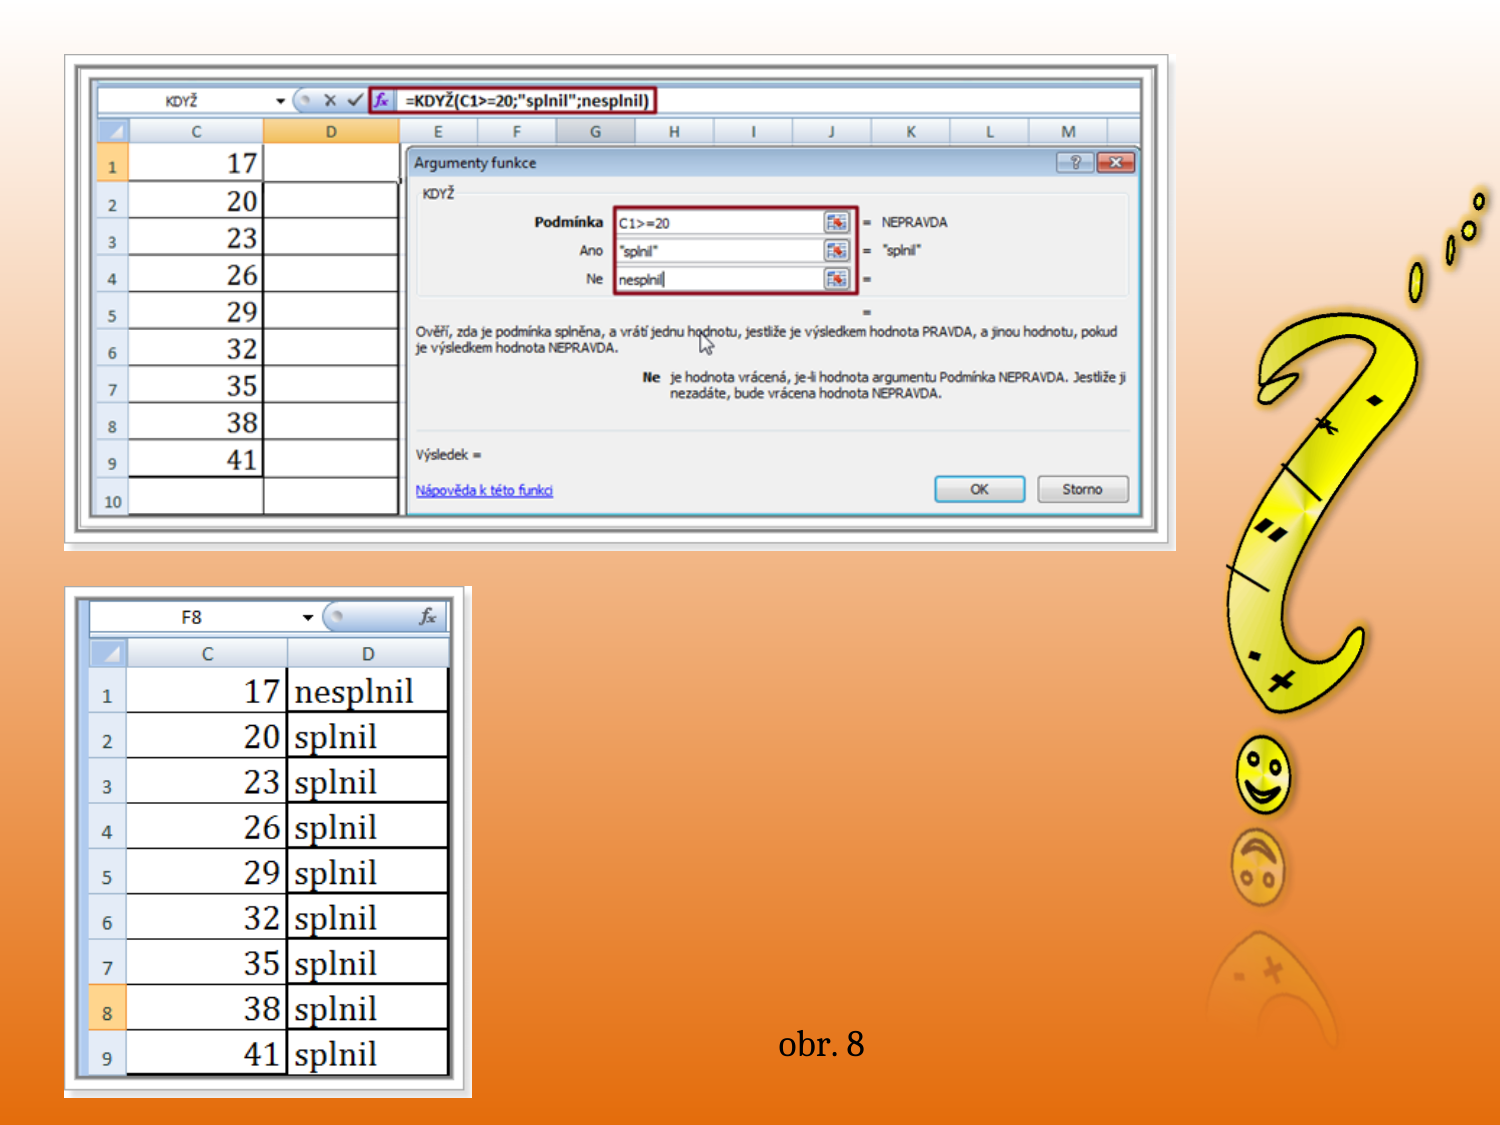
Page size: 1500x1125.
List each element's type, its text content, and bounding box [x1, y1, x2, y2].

picture [64, 54, 1500, 1125]
text_box obr. 8 [763, 1011, 881, 1072]
picture [64, 586, 472, 1098]
